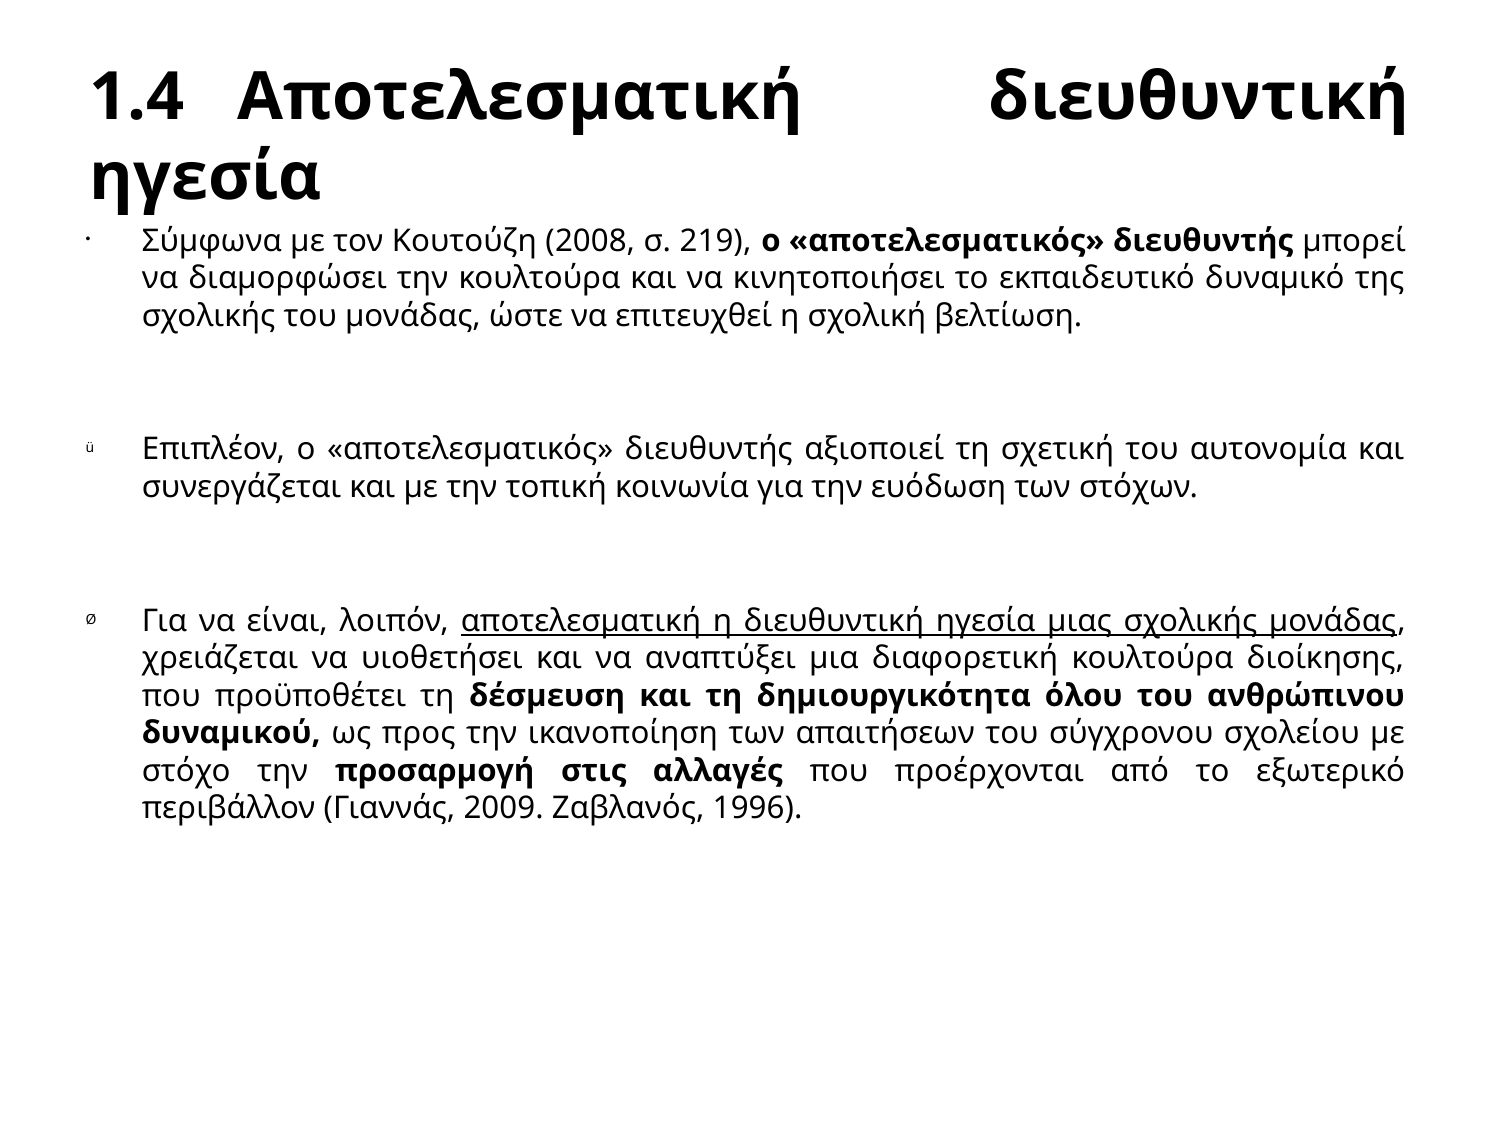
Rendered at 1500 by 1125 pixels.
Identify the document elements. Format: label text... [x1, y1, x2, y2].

list Σύμφωνα με τον Κουτούζη (2008, σ. 219), ο «αποτελεσματικός» διευθυντής μπορεί να διαμορφώσει την κουλτούρα και να κινητοποιήσει το εκπαιδευτικό δυναμικό της σχολικής του μονάδας, ώστε να επιτευχθεί η σχολική βελτίωση. Επιπλέον, ο «αποτελεσματικός» διευθυντής αξιοποιεί τη σχετική του αυτονομία και συνεργάζεται και με την τοπική κοινωνία για την ευόδωση των στόχων. Για να είναι, λοιπόν, αποτελεσματική η διευθυντική ηγεσία μιας σχολικής μονάδας, χρειάζεται να υιοθετήσει και να αναπτύξει μια διαφορετική κουλτούρα διοίκησης, που προϋποθέτει τη δέσμευση και τη δημιουργικότητα όλου του ανθρώπινου δυναμικού, ως προς την ικανοποίηση των απαιτήσεων του σύγχρονου σχολείου με στόχο την προσαρμογή στις αλλαγές που προέρχονται από το εξωτερικό περιβάλλον (Γιαννάς, 2009. Ζαβλανός, 1996). [70, 212, 1421, 1033]
title 1.4 Αποτελεσματική διευθυντική ηγεσία [75, 45, 1425, 173]
